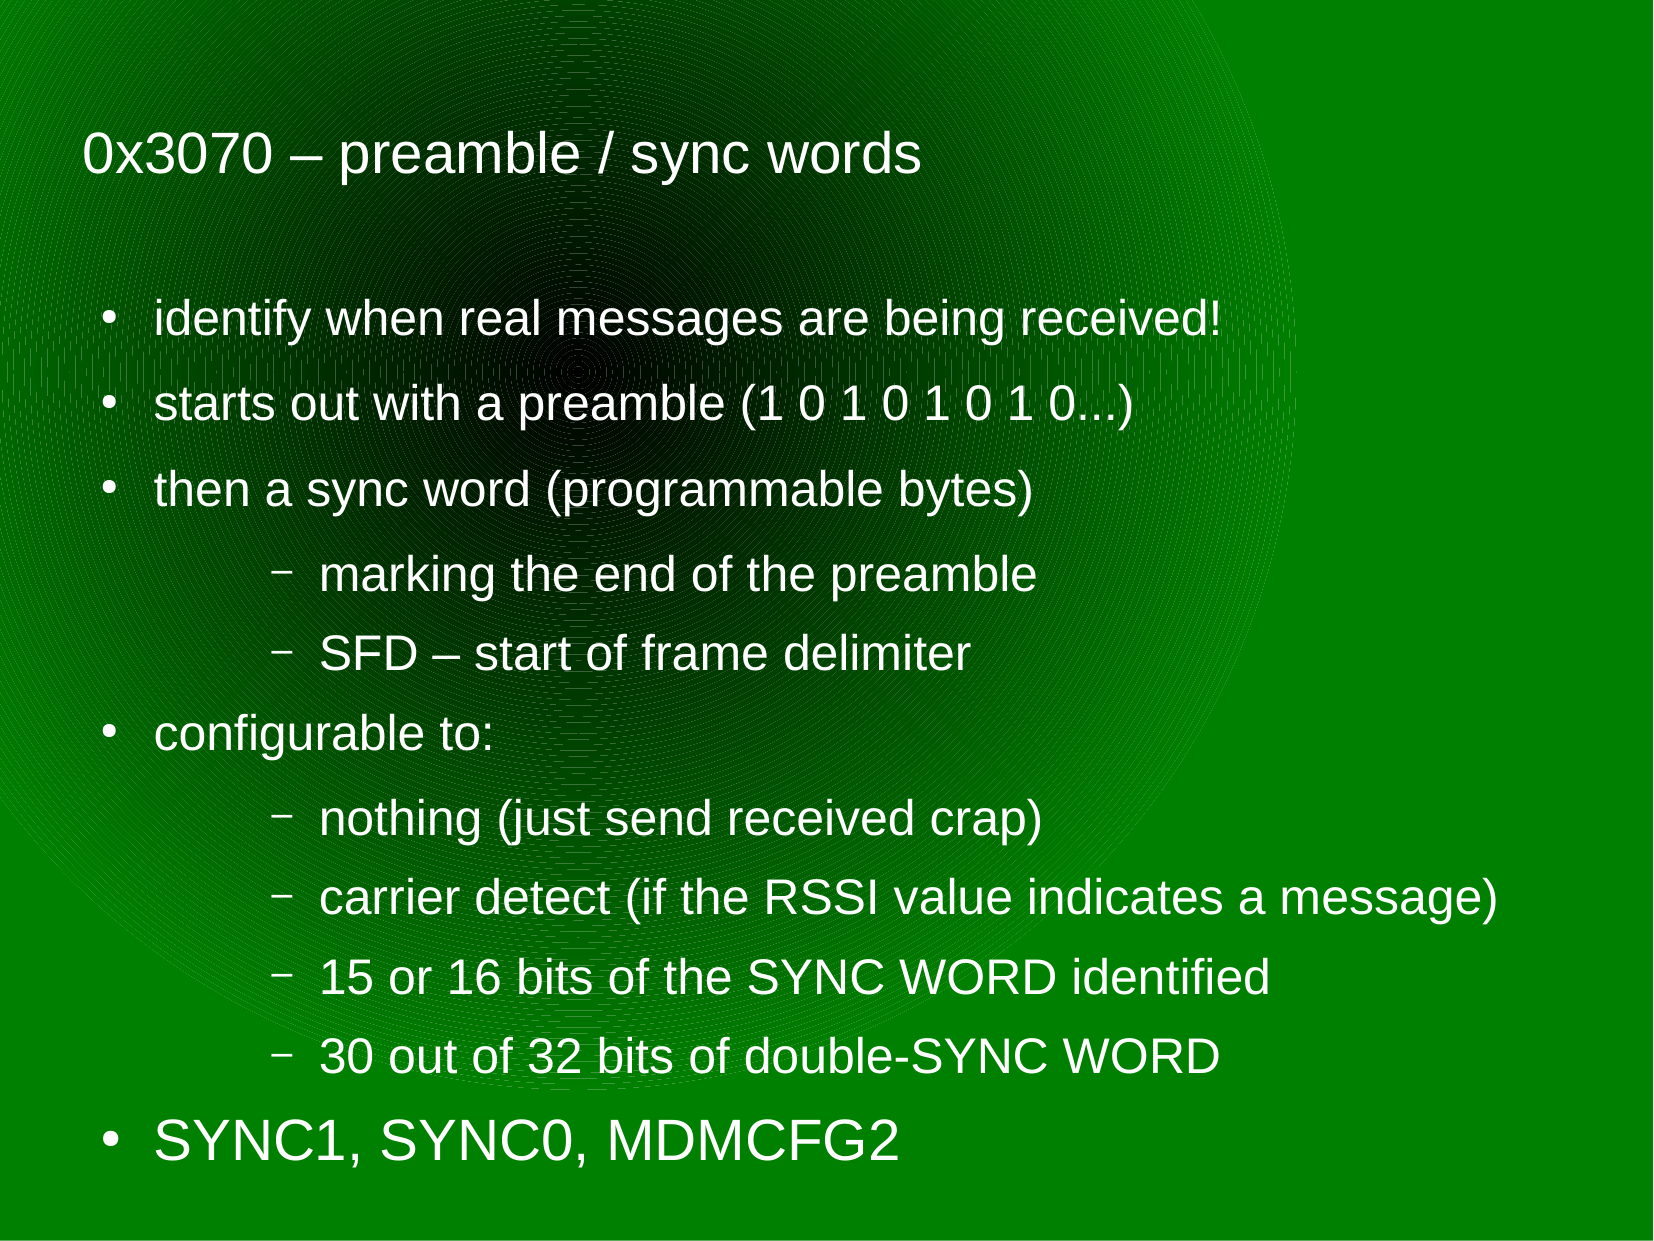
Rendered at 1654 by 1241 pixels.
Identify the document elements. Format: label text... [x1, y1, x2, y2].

list identify when real messages are being received! starts out with a preamble (1 0 1 0 1 0 1 0...) then a sync word (programmable bytes) marking the end of the preamble SFD – start of frame delimiter configurable to: nothing (just send received crap) carrier detect (if the RSSI value indicates a message) 15 or 16 bits of the SYNC WORD identified 30 out of 32 bits of double-SYNC WORD SYNC1, SYNC0, MDMCFG2 [82, 290, 1571, 1173]
title 0x3070 – preamble / sync words [82, 49, 1571, 257]
